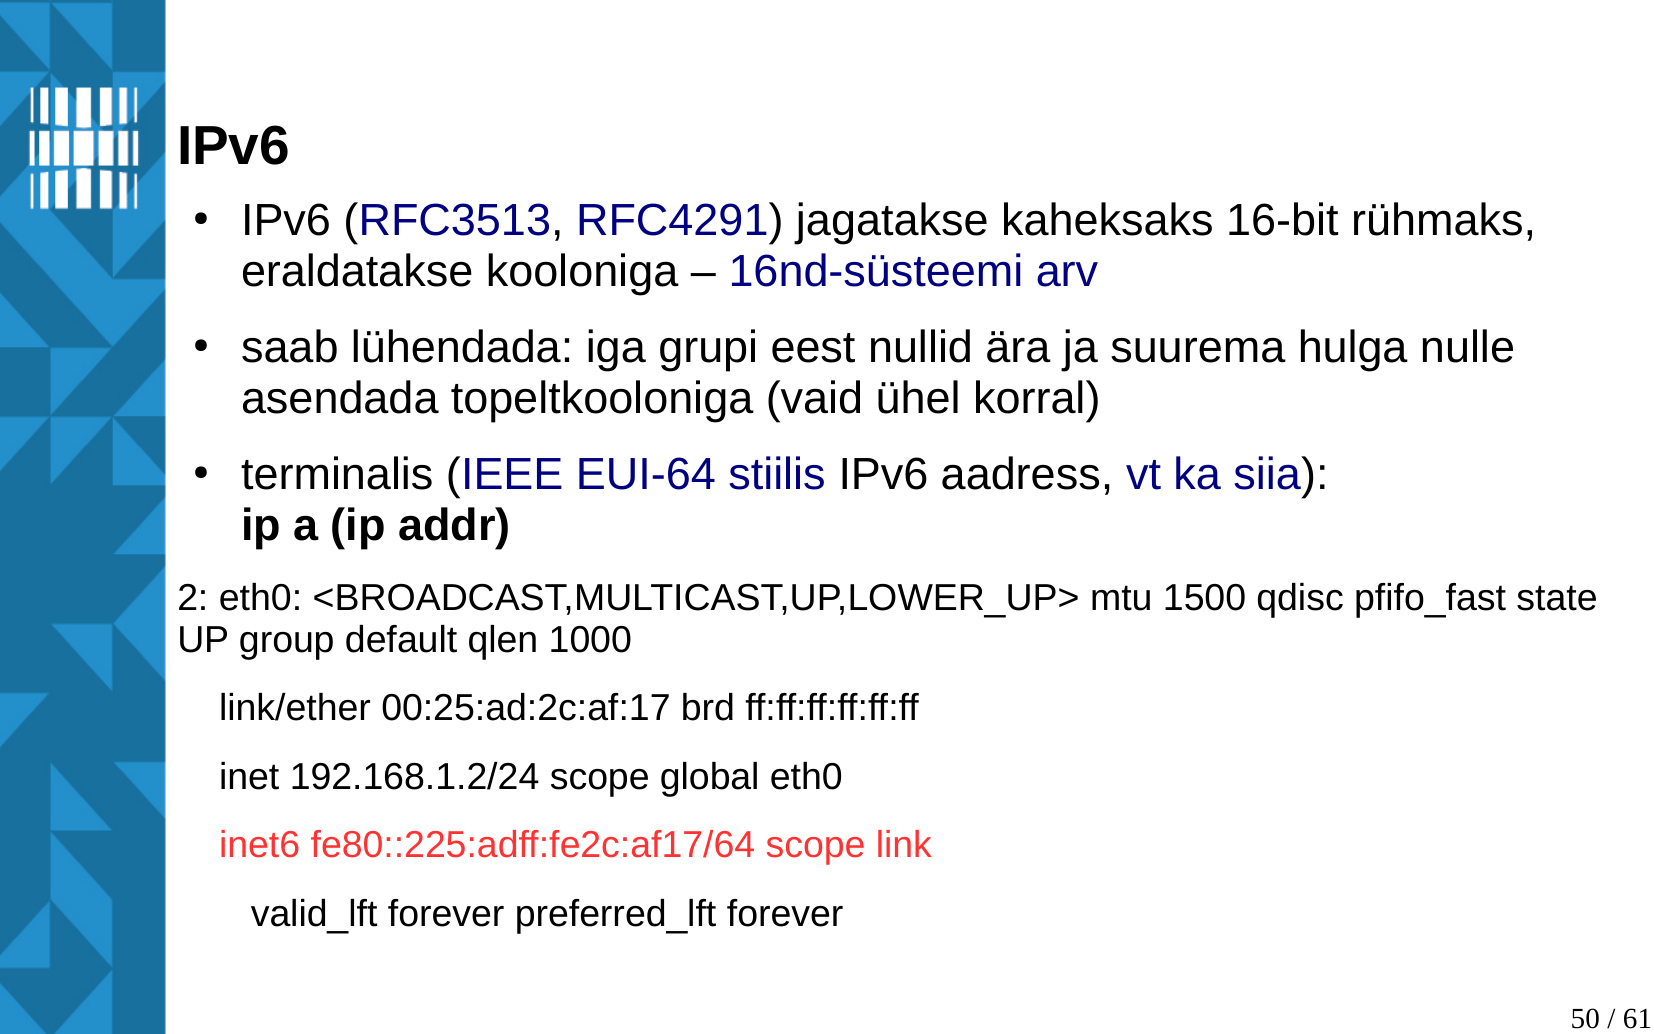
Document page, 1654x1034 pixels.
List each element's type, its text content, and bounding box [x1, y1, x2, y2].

title IPv6 [177, 59, 1602, 195]
list IPv6 (RFC3513, RFC4291) jagatakse kaheksaks 16-bit rühmaks, eraldatakse kooloniga – 16nd-süsteemi arv saab lühendada: iga grupi eest nullid ära ja suurema hulga nulle asendada topeltkooloniga (vaid ühel korral) terminalis (IEEE EUI-64 stiilis IPv6 aadress, vt ka siia): ip a (ip addr) 2: eth0: <BROADCAST,MULTICAST,UP,LOWER_UP> mtu 1500 qdisc pfifo_fast state UP group default qlen 1000 link/ether 00:25:ad:2c:af:17 brd ff:ff:ff:ff:ff:ff inet 192.168.1.2/24 scope global eth0 inet6 fe80::225:adff:fe2c:af17/64 scope link valid_lft forever preferred_lft forever [177, 195, 1625, 938]
